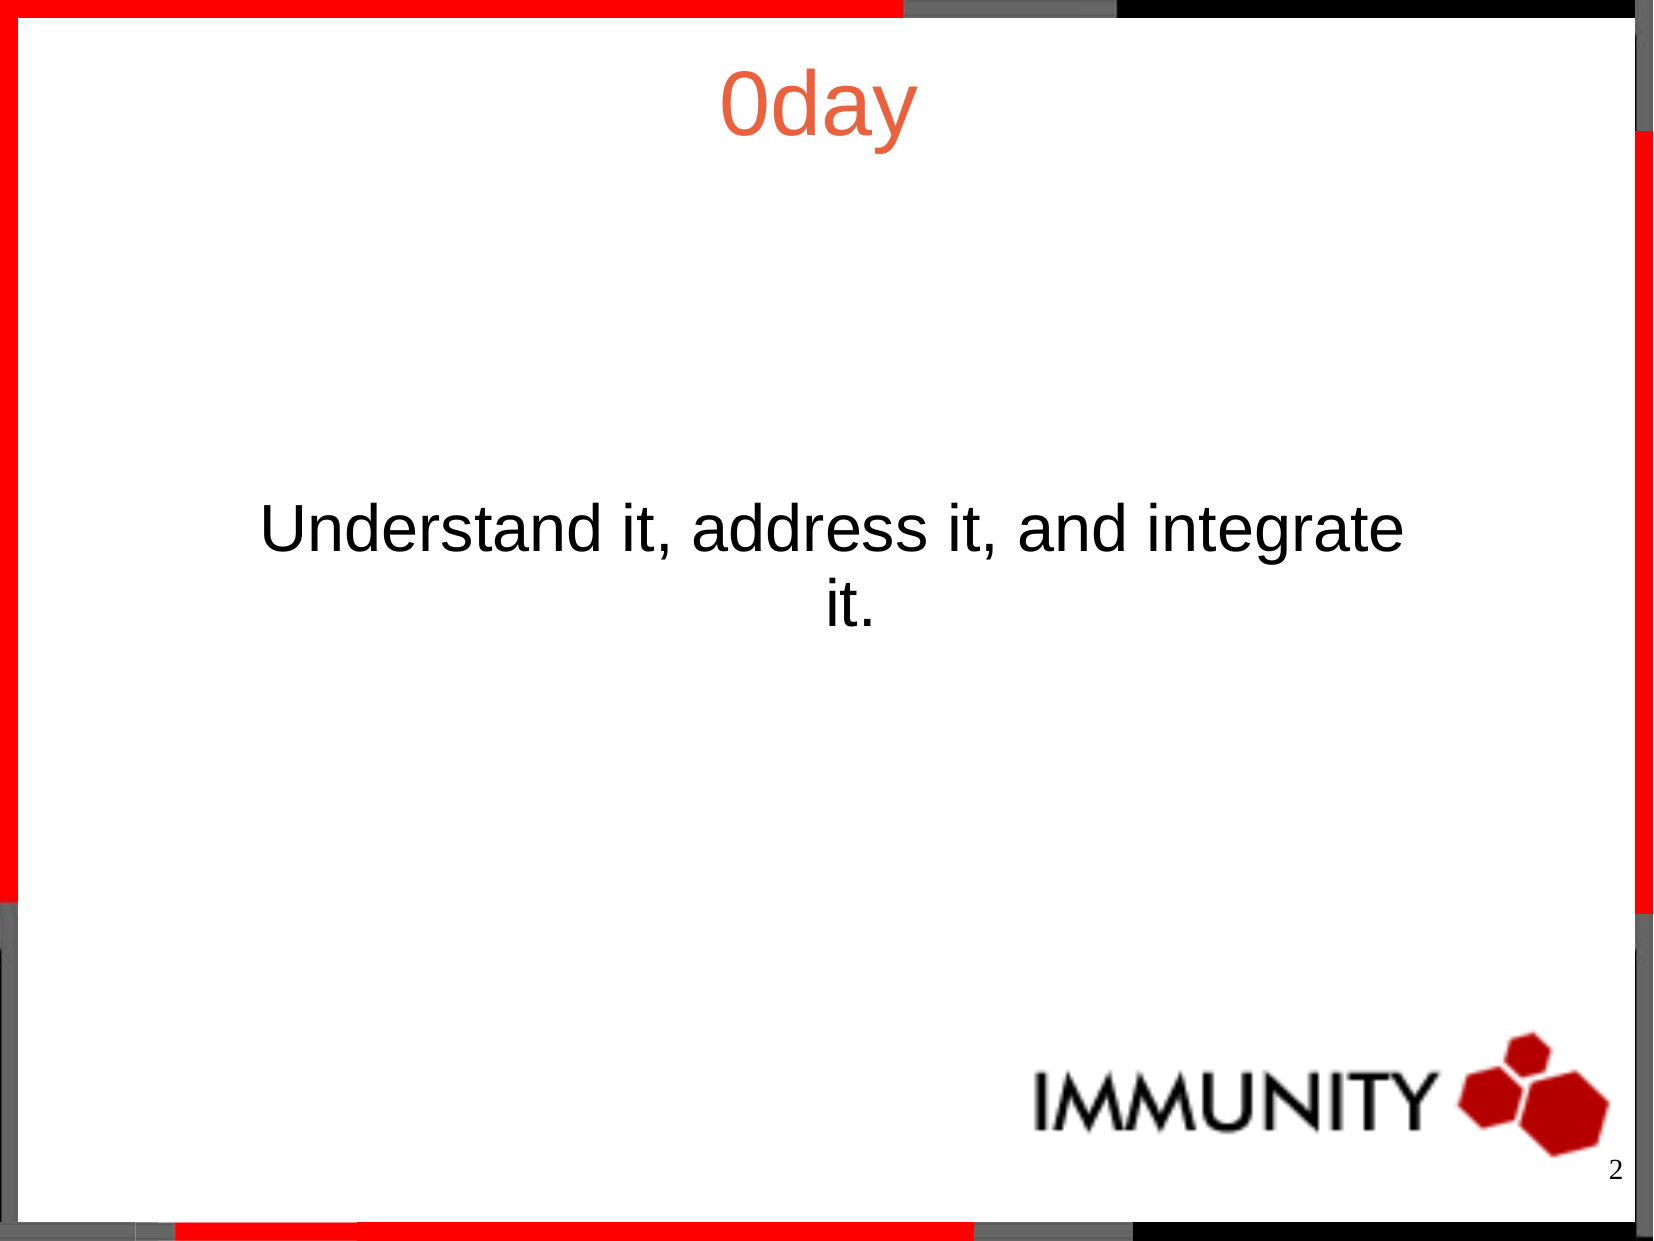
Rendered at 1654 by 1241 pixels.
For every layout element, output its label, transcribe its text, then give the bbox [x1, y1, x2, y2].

picture [0, 0, 1653, 1241]
title 0day [75, 7, 1563, 200]
subtitle Understand it, address it, and integrate it. [188, 292, 1442, 840]
